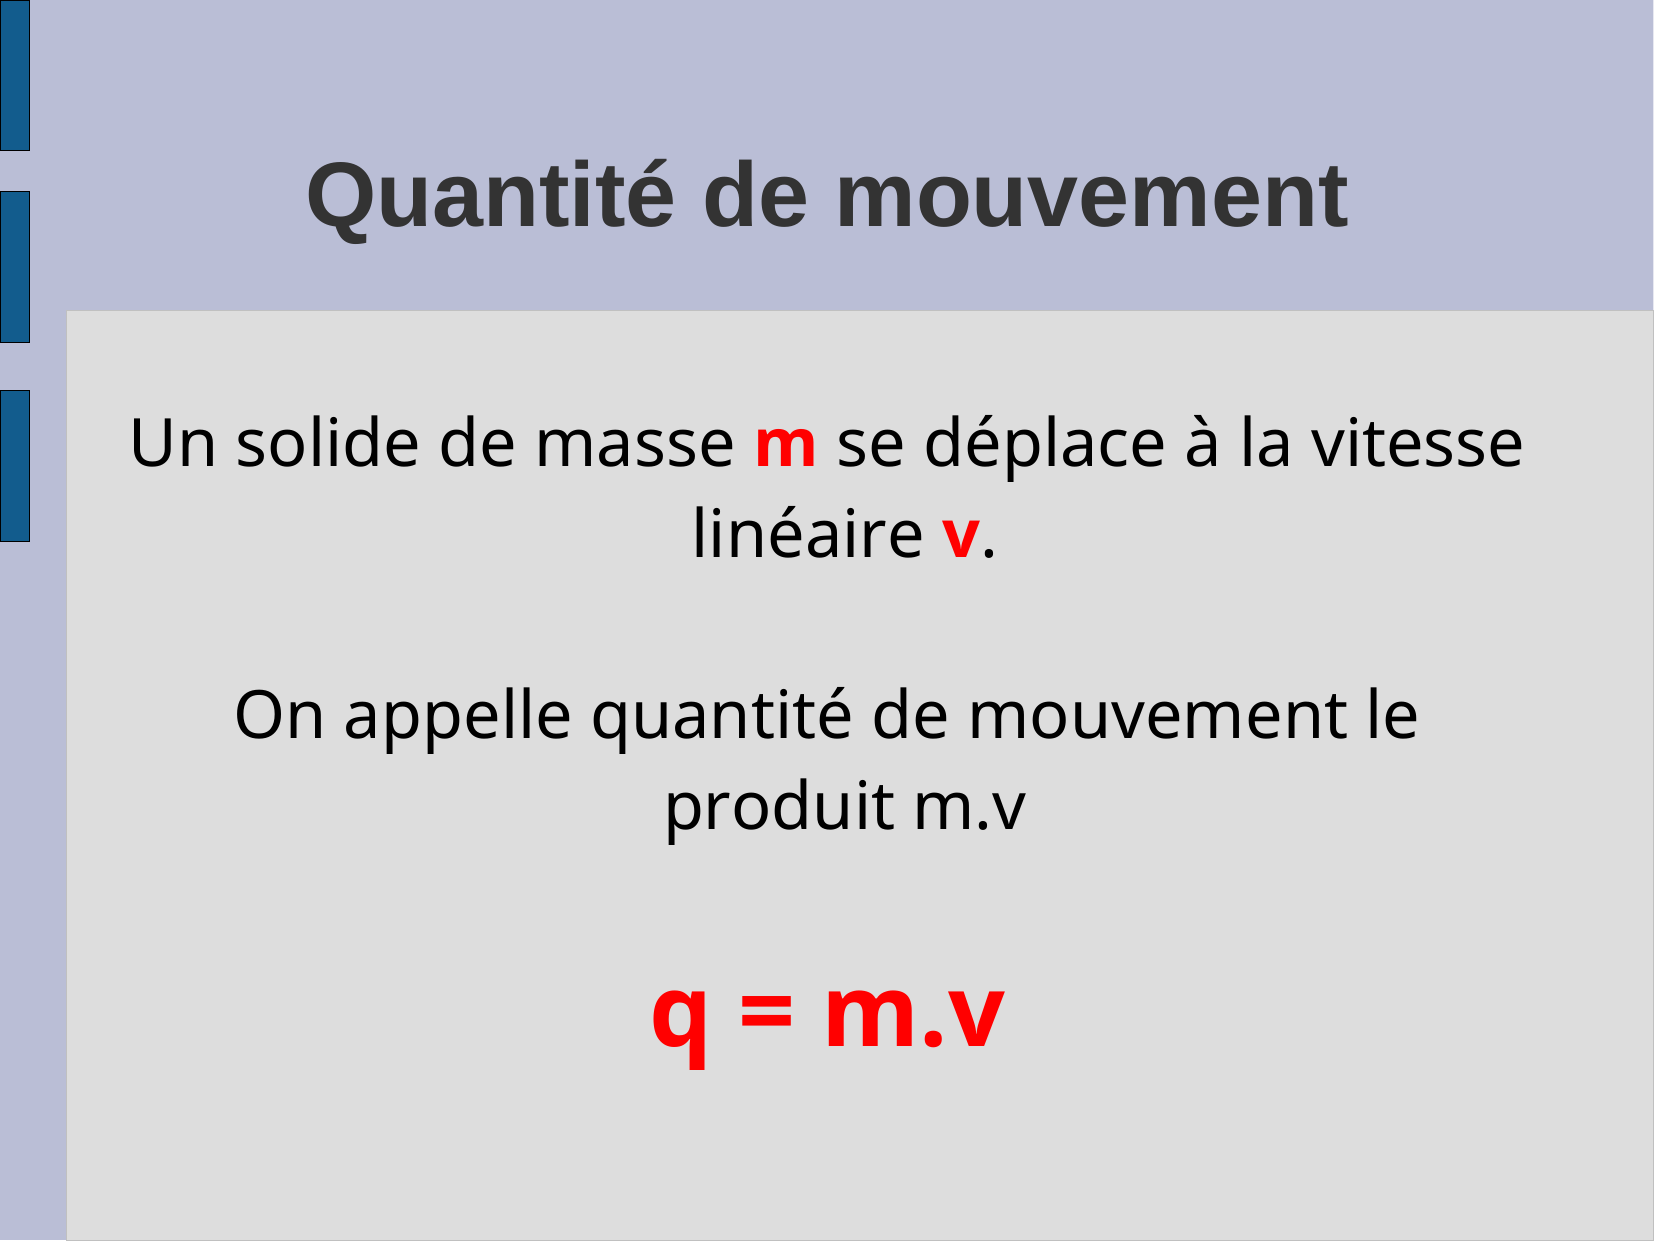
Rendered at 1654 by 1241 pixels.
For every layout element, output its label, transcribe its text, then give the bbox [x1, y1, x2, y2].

subtitle Un solide de masse m se déplace à la vitesse linéaire v. On appelle quantité de mouvement le produit m.v q = m.v [121, 352, 1534, 1119]
title Quantité de mouvement [121, 98, 1534, 291]
